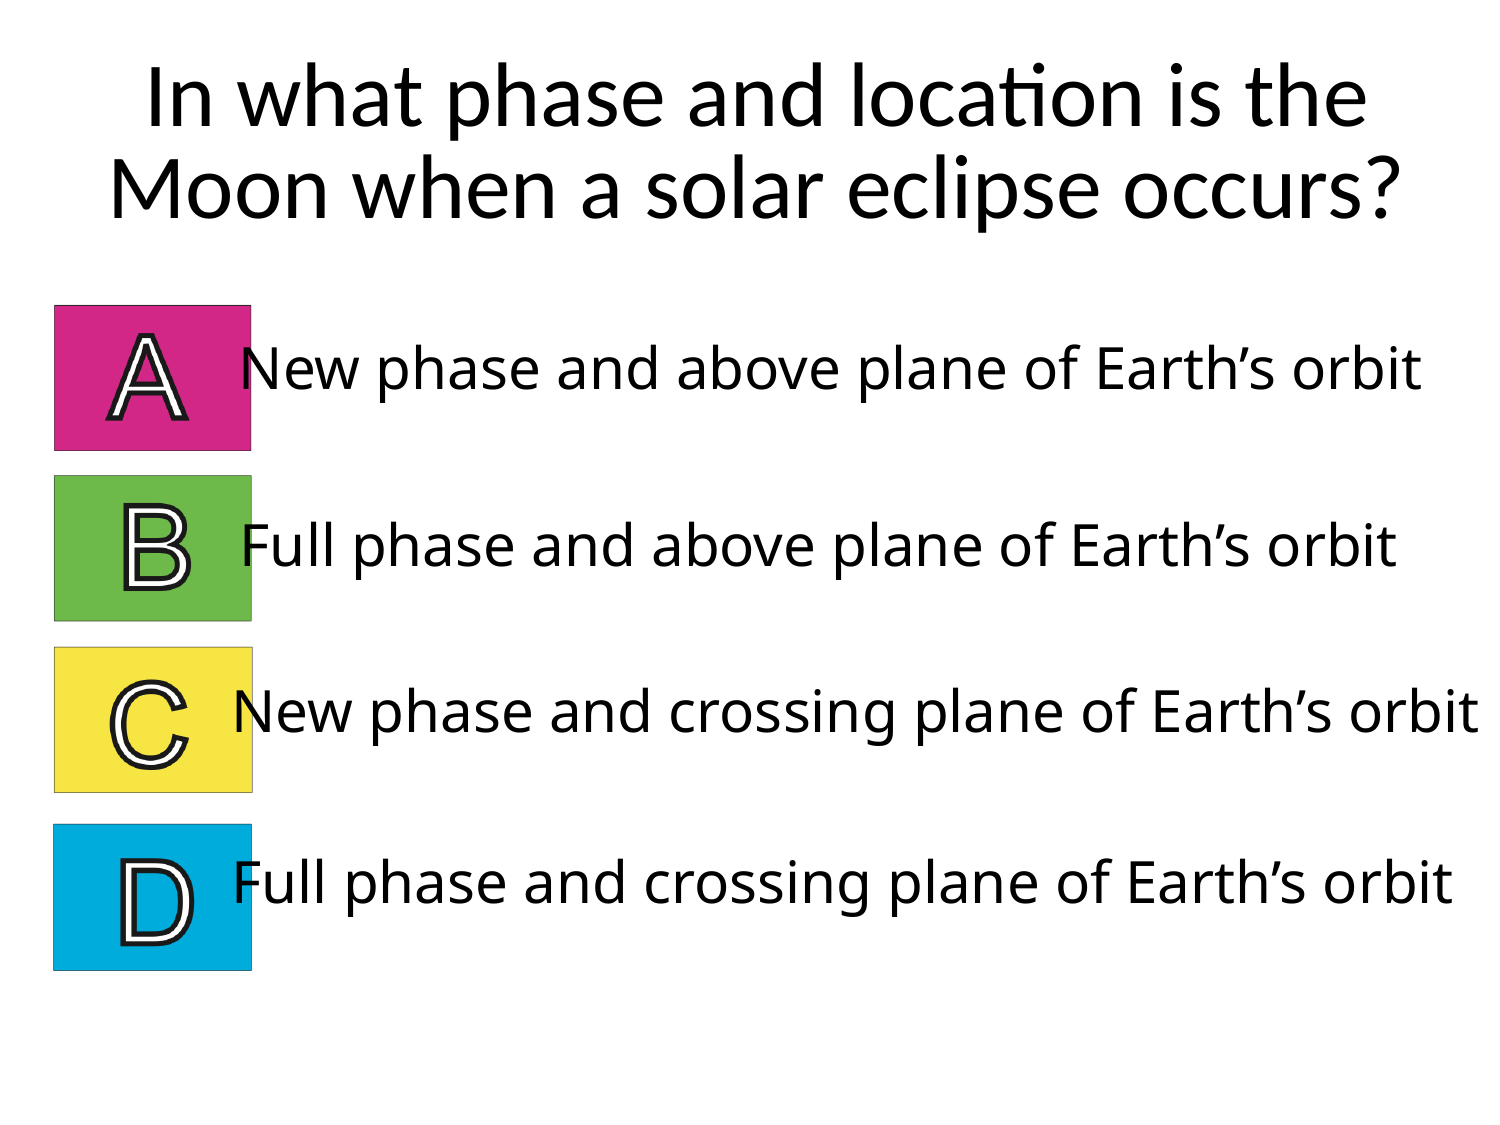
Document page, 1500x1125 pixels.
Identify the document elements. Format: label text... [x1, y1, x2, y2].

title In what phase and location is the Moon when a solar eclipse occurs? [60, 44, 1456, 255]
picture [52, 645, 254, 794]
picture [121, 859, 193, 945]
picture [52, 302, 253, 453]
text_box New phase and above plane of Earth’s orbit [224, 323, 1438, 409]
text_box Full phase and crossing plane of Earth’s orbit [216, 837, 1469, 923]
text_box Full phase and above plane of Earth’s orbit [225, 501, 1413, 586]
picture [52, 822, 253, 972]
picture [52, 473, 253, 623]
text_box New phase and crossing plane of Earth’s orbit [216, 666, 1495, 752]
